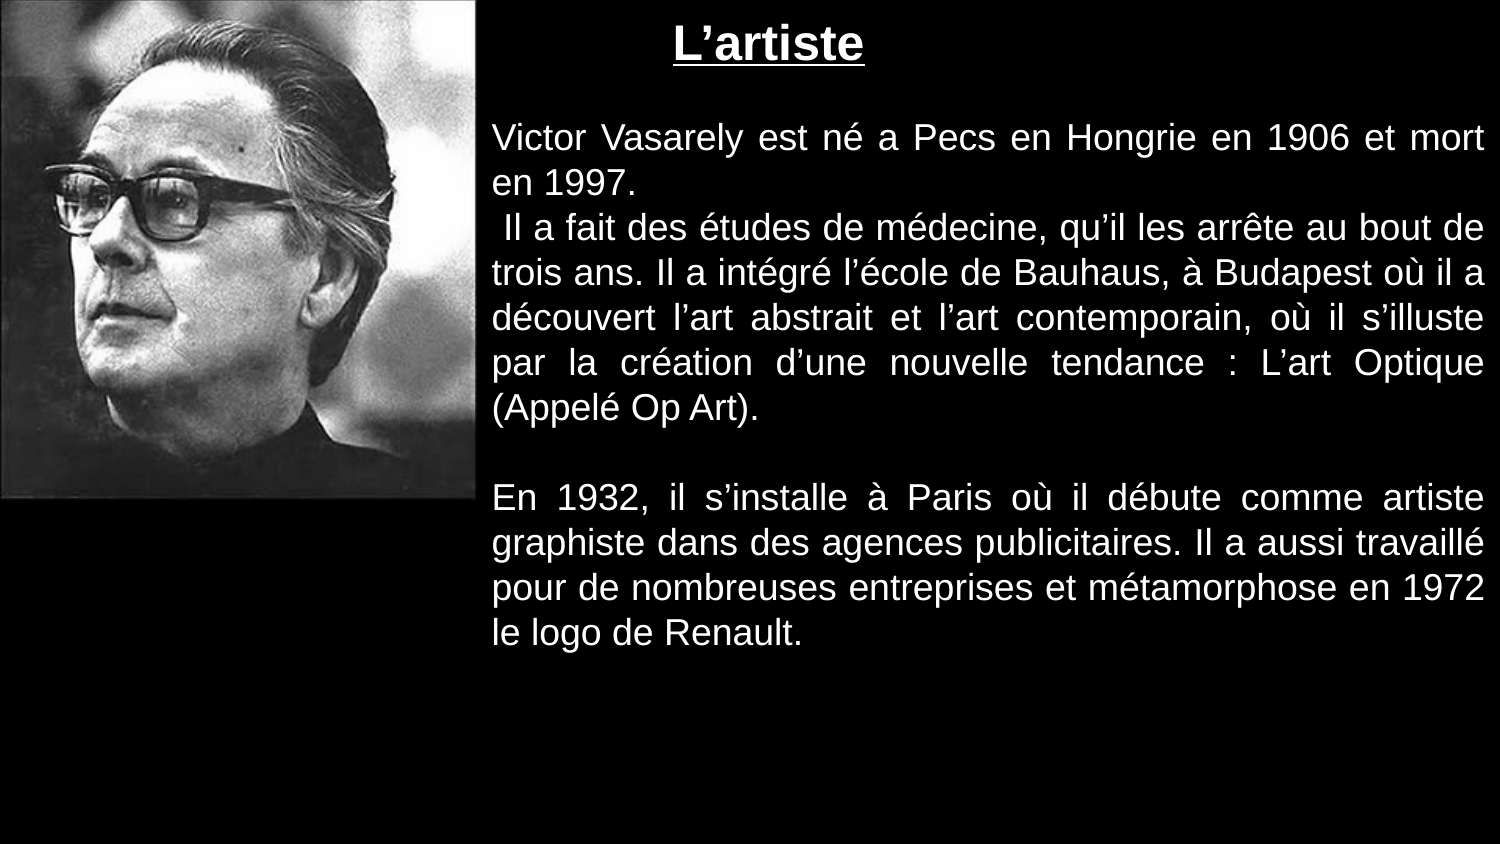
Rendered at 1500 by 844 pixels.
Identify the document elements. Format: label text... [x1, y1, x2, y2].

list Victor Vasarely est né a Pecs en Hongrie en 1906 et mort en 1997. Il a fait des études de médecine, qu’il les arrête au bout de trois ans. Il a intégré l’école de Bauhaus, à Budapest où il a découvert l’art abstrait et l’art contemporain, où il s’illuste par la création d’une nouvelle tendance : L’art Optique (Appelé Op Art). En 1932, il s’installe à Paris où il débute comme artiste graphiste dans des agences publicitaires. Il a aussi travaillé pour de nombreuses entreprises et métamorphose en 1972 le logo de Renault. [476, 98, 1500, 761]
title L’artiste [657, 0, 884, 86]
picture [0, 0, 477, 500]
